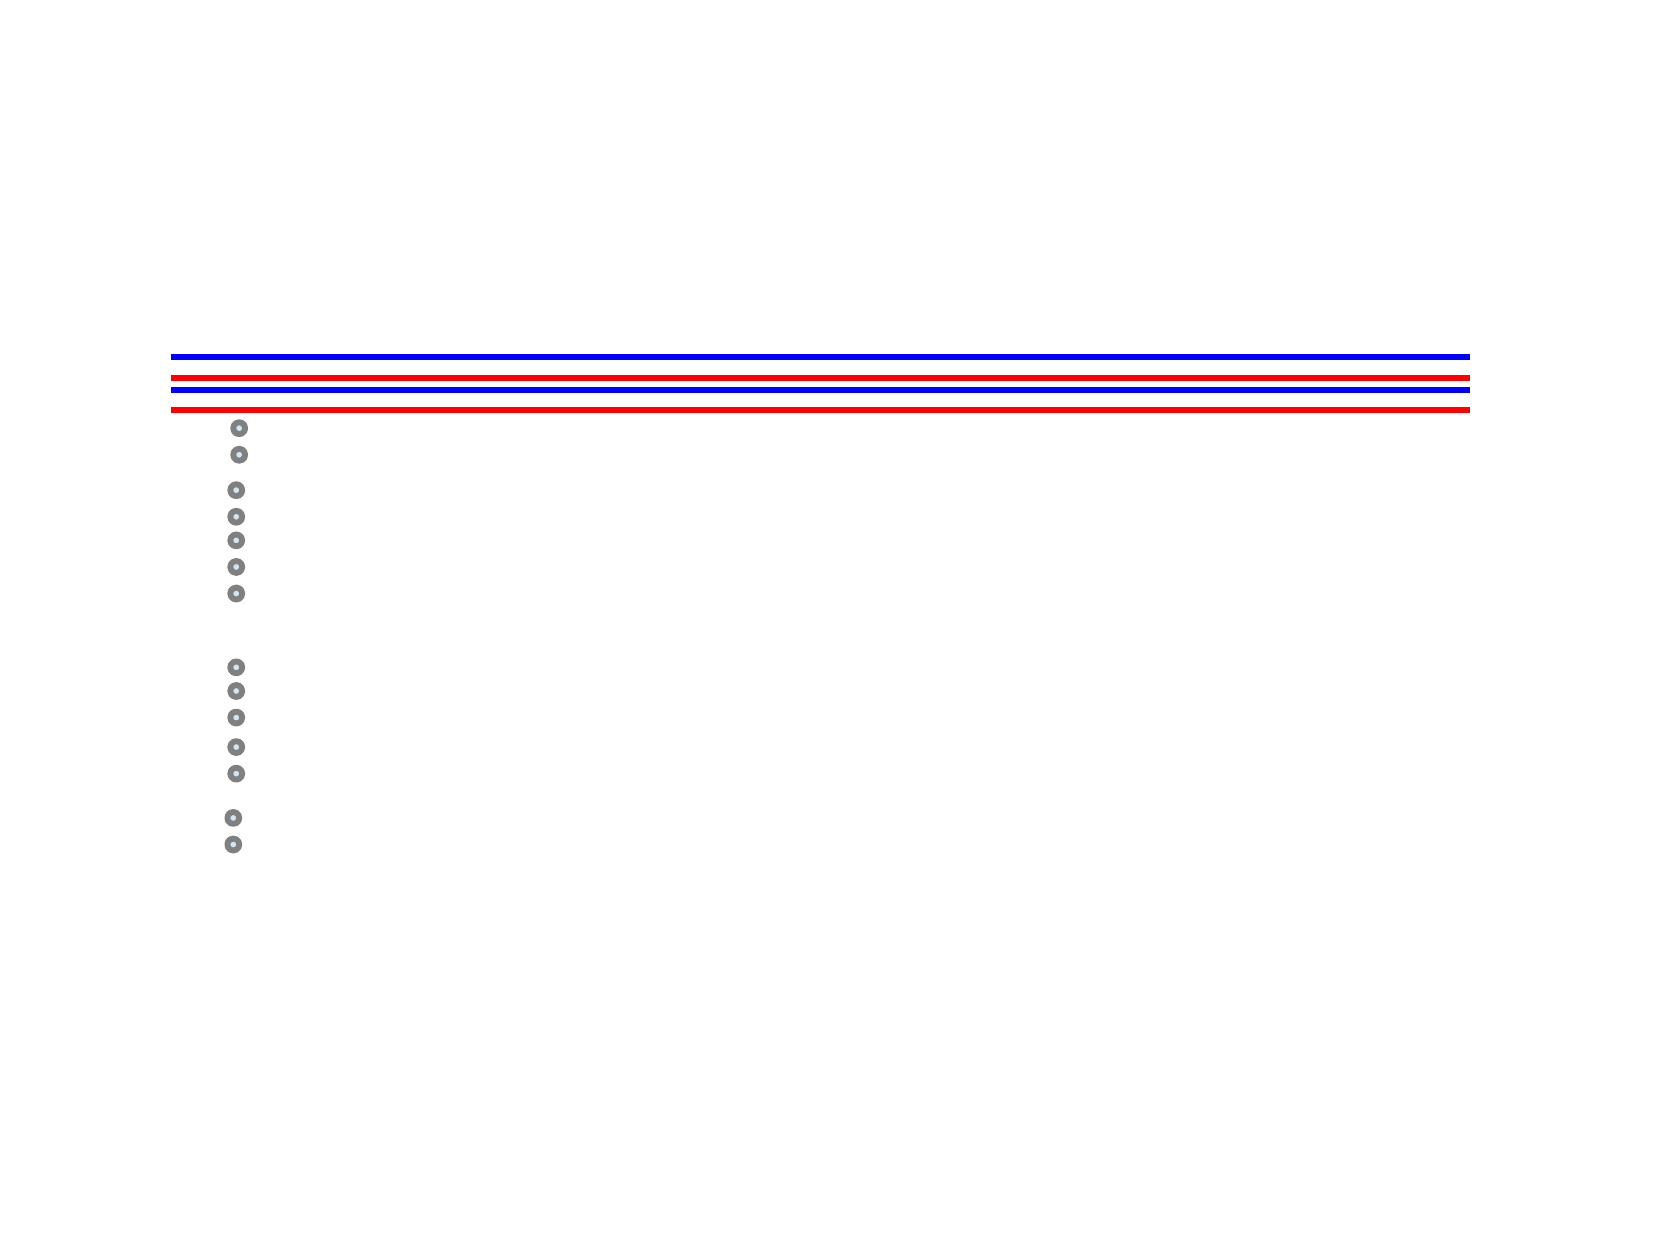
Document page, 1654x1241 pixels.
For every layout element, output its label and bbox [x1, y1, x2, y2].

text_box [233, 422, 246, 435]
text_box [230, 534, 243, 547]
text_box [230, 561, 243, 573]
text_box [230, 741, 243, 754]
text_box [230, 510, 243, 523]
text_box [233, 448, 246, 461]
text_box [227, 838, 240, 851]
text_box [230, 685, 243, 697]
text_box [230, 661, 243, 674]
text_box [230, 587, 243, 600]
text_box [230, 484, 243, 497]
text_box [227, 812, 240, 824]
text_box [230, 767, 243, 780]
text_box [230, 711, 243, 724]
